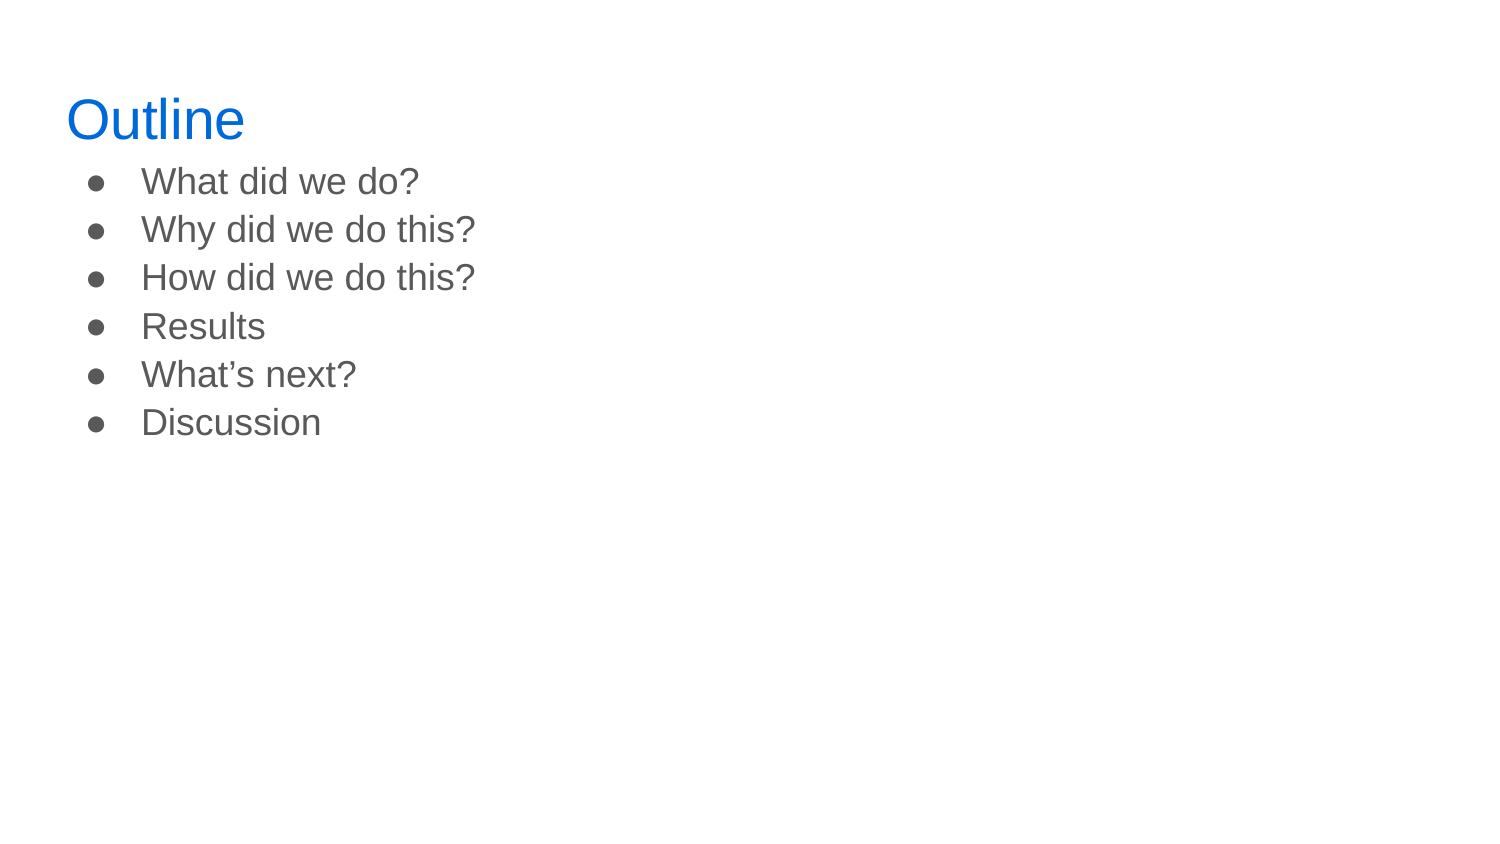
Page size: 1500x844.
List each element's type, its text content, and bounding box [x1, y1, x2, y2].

list What did we do? Why did we do this? How did we do this? Results What’s next? Discussion [51, 139, 1449, 700]
title Outline [51, 72, 1449, 139]
